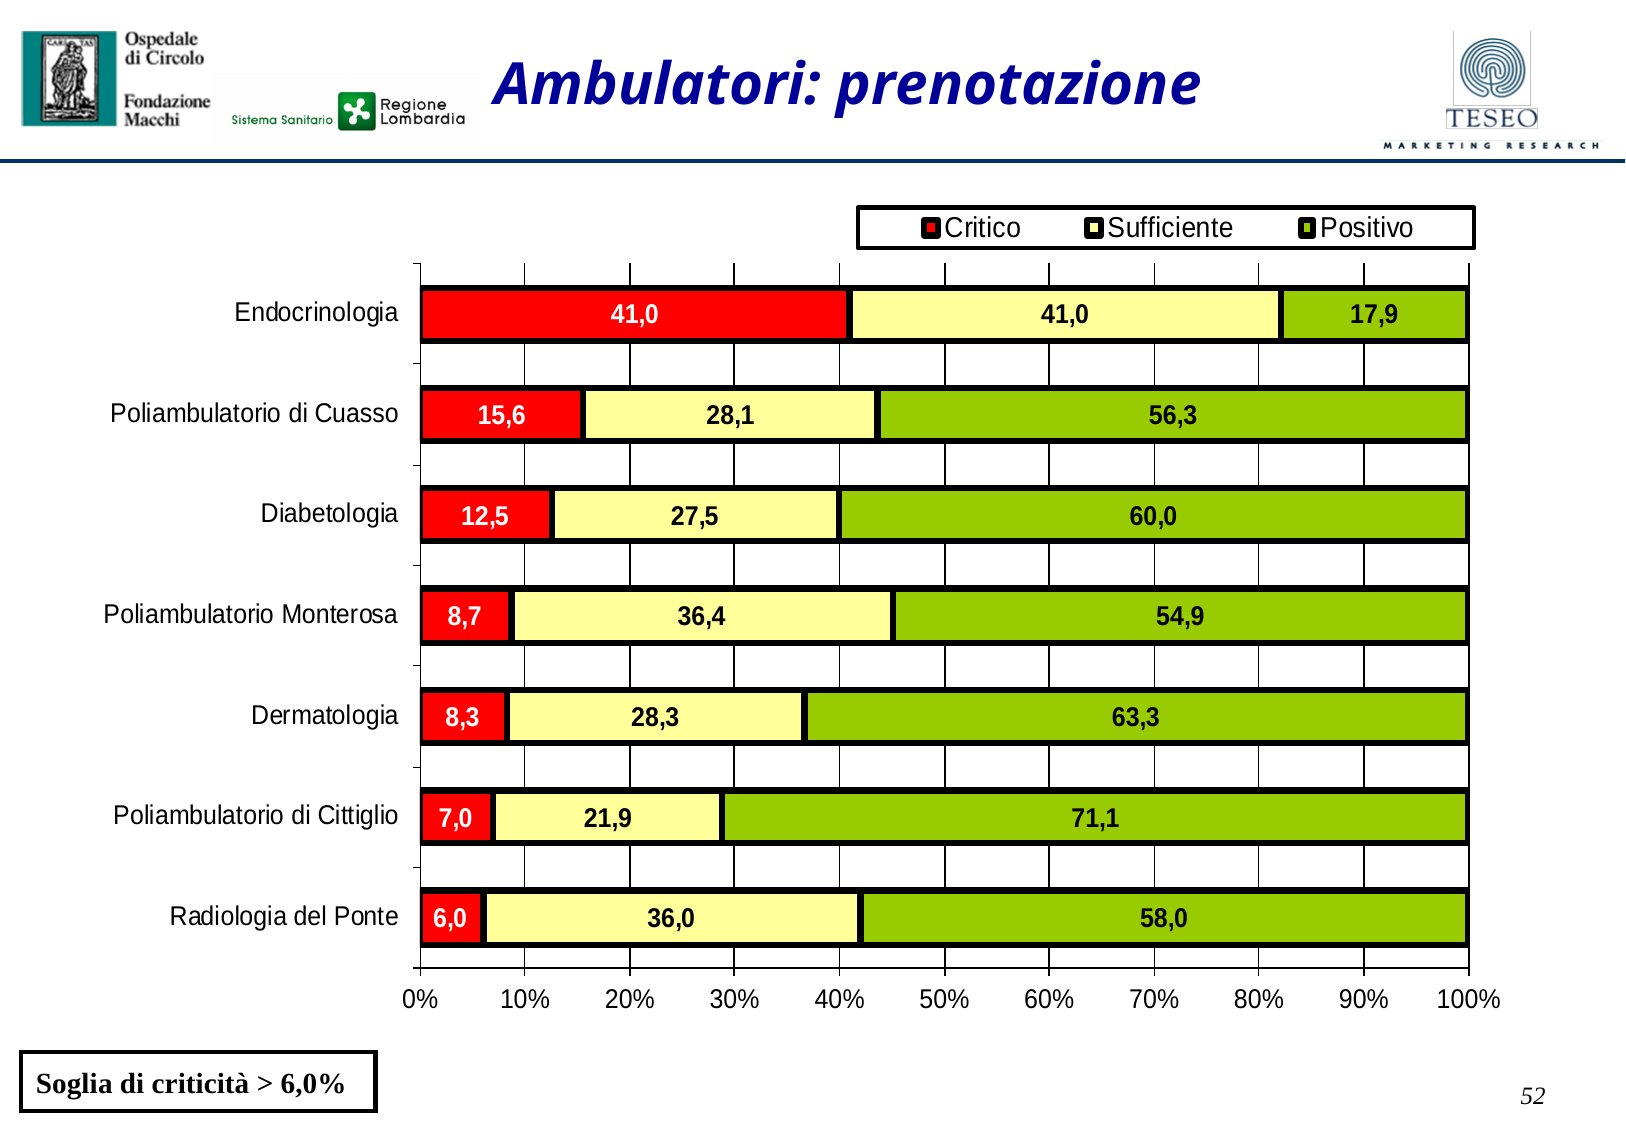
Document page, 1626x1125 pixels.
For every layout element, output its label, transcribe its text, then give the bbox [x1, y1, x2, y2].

text_box Soglia di criticità > 6,0% [21, 1052, 376, 1112]
picture [86, 196, 1539, 1035]
picture [1381, 31, 1604, 149]
picture [21, 31, 483, 149]
text_box Ambulatori: prenotazione [304, 18, 1392, 144]
